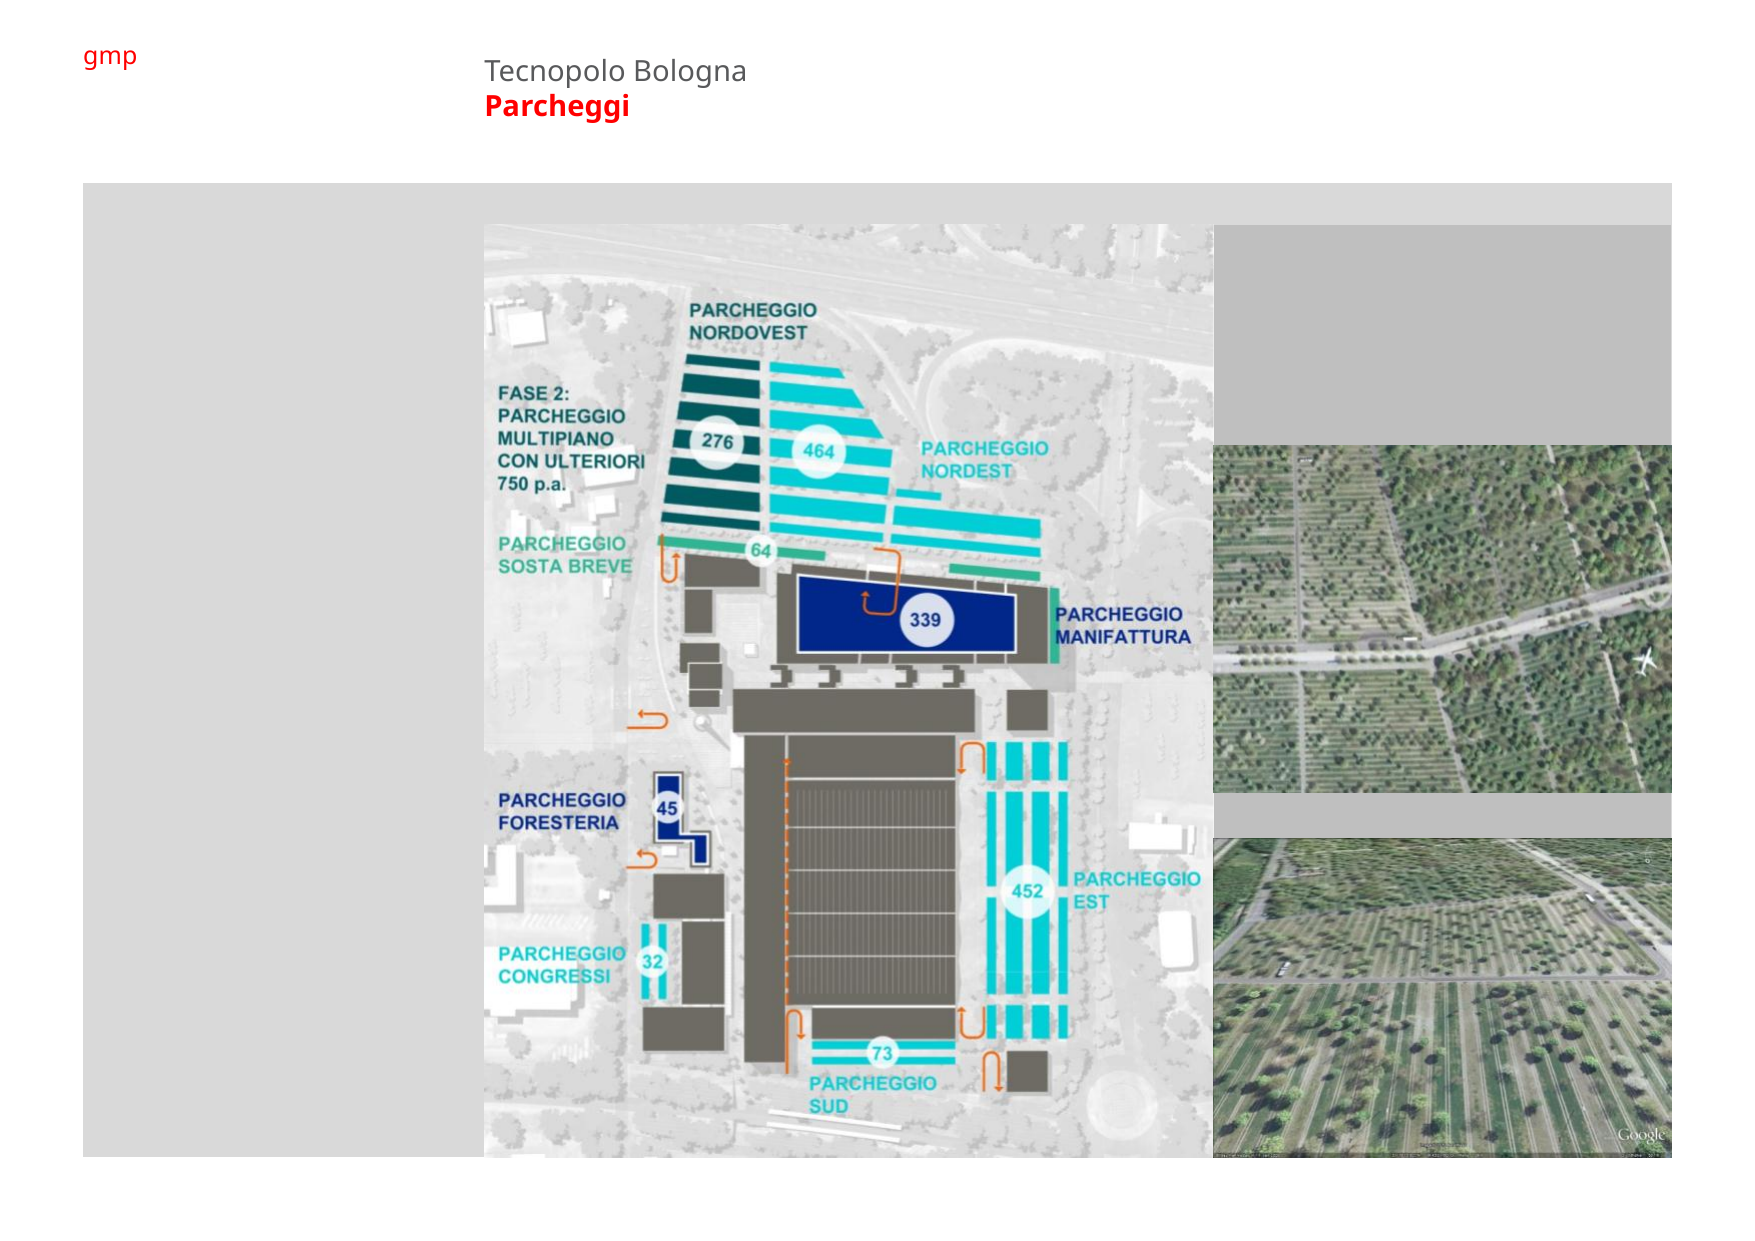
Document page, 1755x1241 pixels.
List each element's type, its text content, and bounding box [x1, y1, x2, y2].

picture [484, 225, 1672, 1158]
text_box [83, 183, 1672, 1157]
list Parcheggi [484, 113, 1625, 166]
text_box [1214, 793, 1672, 838]
